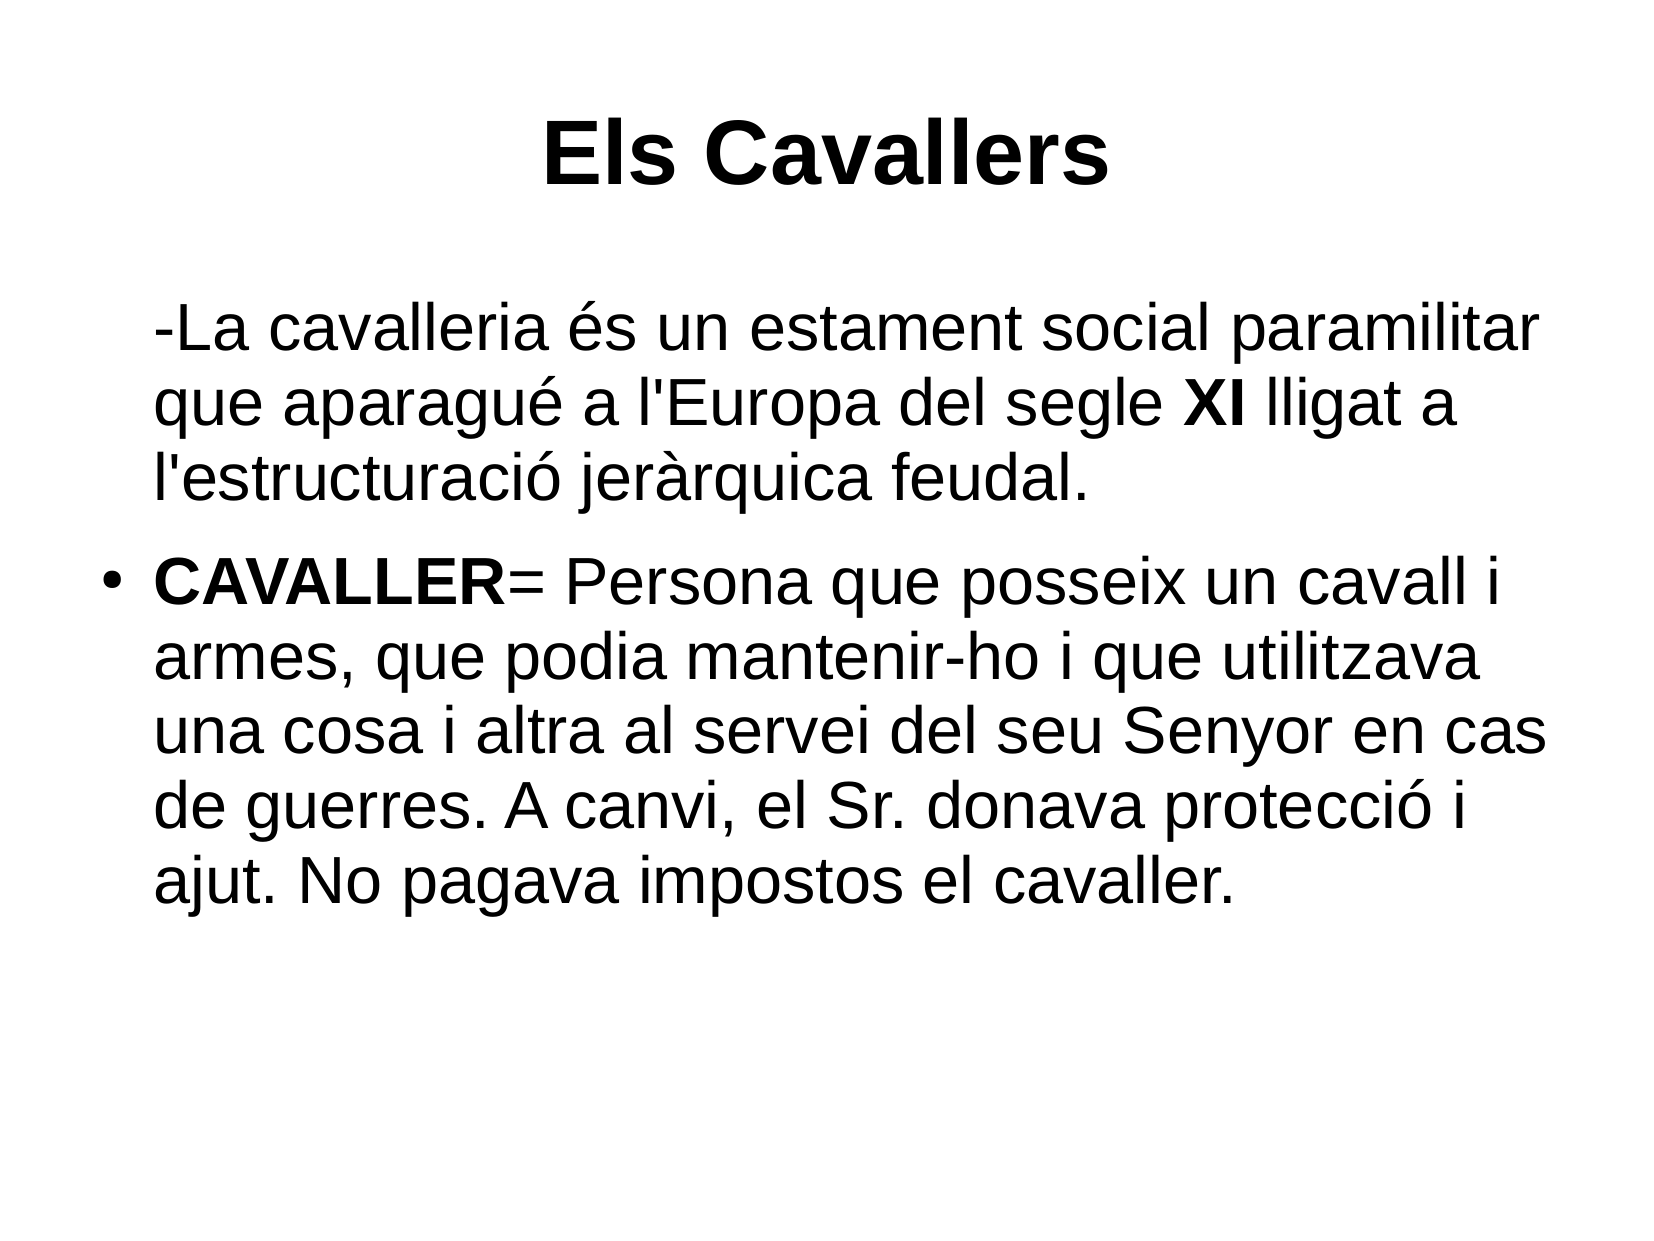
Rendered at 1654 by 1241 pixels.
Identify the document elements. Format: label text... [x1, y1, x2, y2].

list -La cavalleria és un estament social paramilitar que aparagué a l'Europa del segle XI lligat a l'estructuració jeràrquica feudal. CAVALLER= Persona que posseix un cavall i armes, que podia mantenir-ho i que utilitzava una cosa i altra al servei del seu Senyor en cas de guerres. A canvi, el Sr. donava protecció i ajut. No pagava impostos el cavaller. [82, 290, 1571, 1109]
title Els Cavallers [82, 49, 1571, 257]
